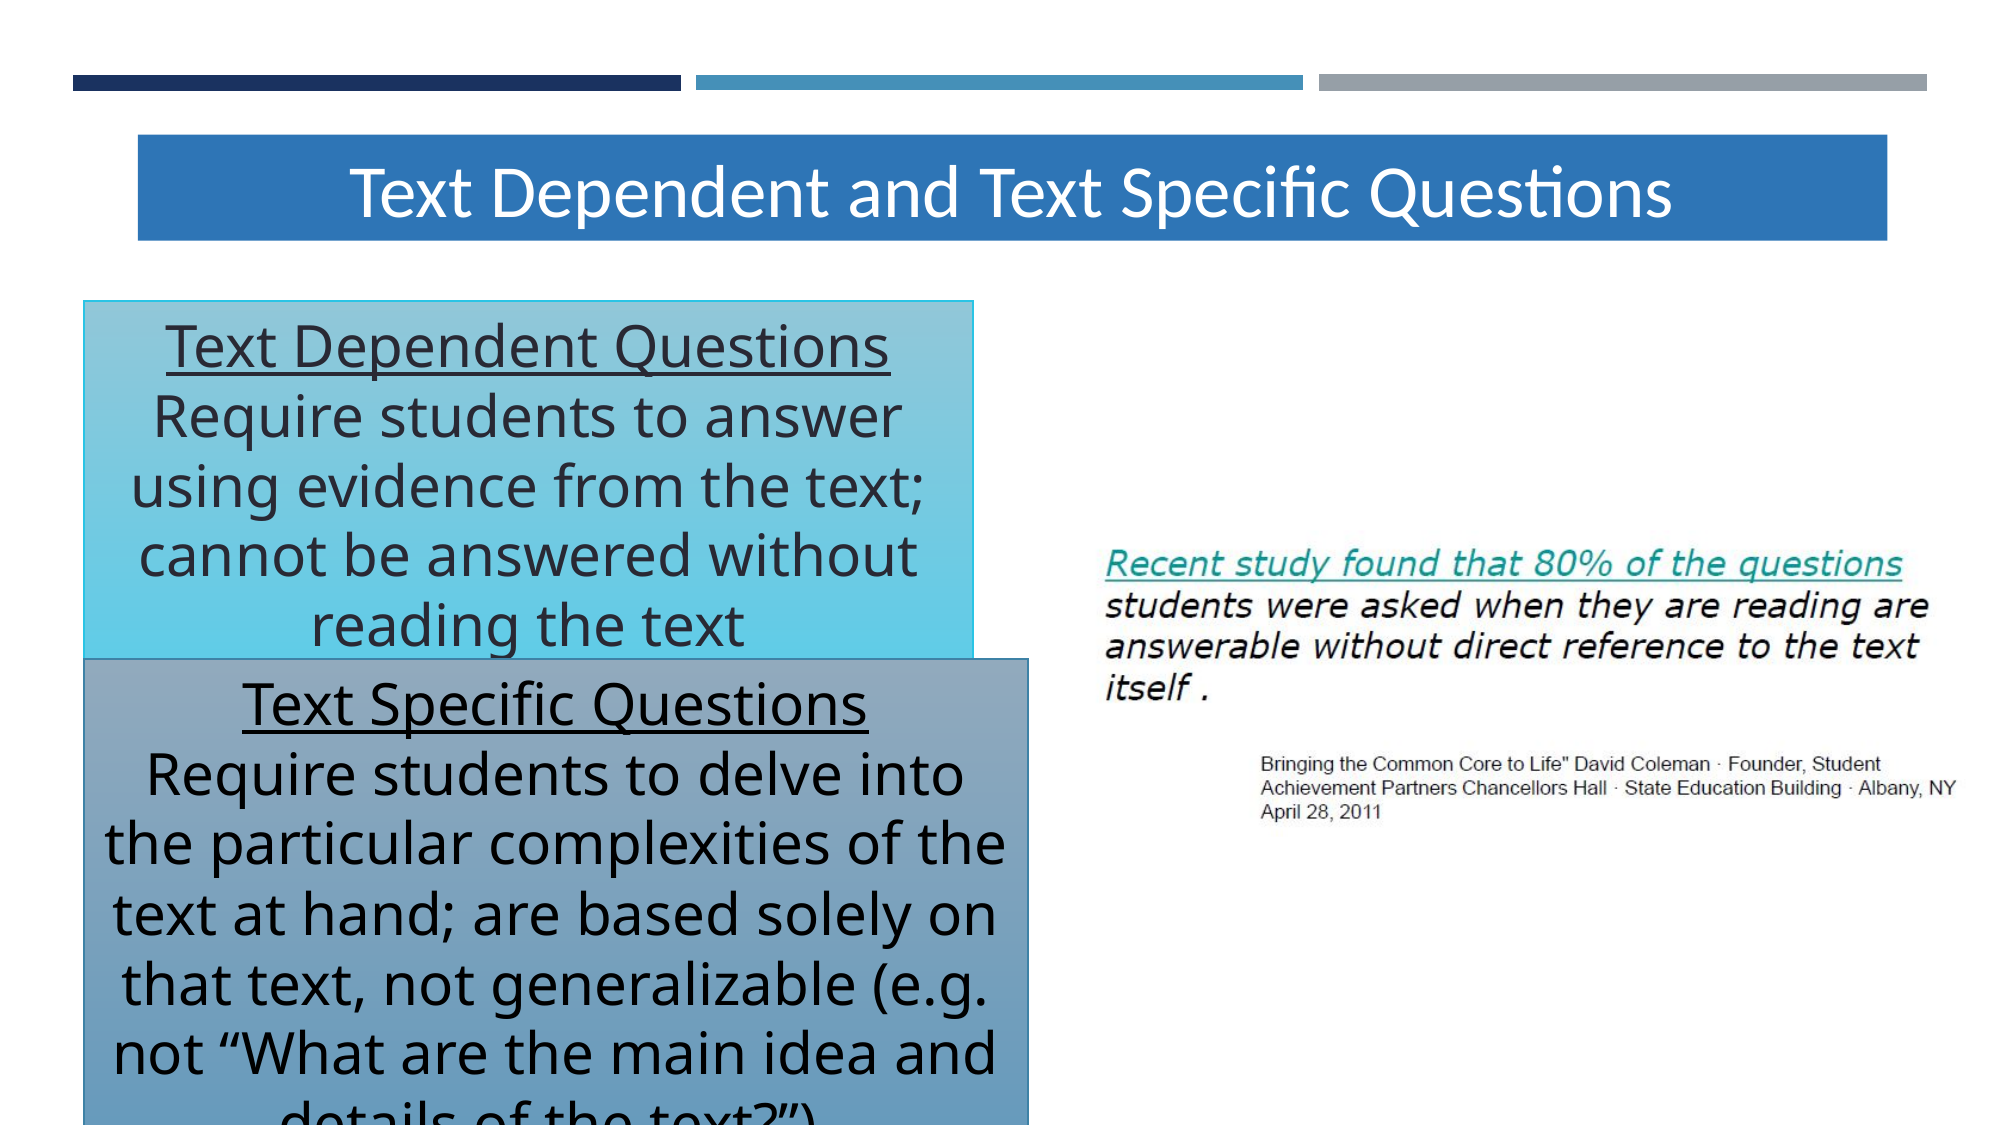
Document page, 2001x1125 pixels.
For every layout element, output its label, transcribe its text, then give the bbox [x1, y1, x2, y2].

picture [1085, 502, 1975, 888]
text_box Text Specific Questions Require students to delve into the particular complexities of the text at hand; are based solely on that text, not generalizable (e.g. not “What are the main idea and details of the text?”). [83, 659, 1028, 1099]
list Text Dependent Questions Require students to answer using evidence from the text; cannot be answered without reading the text [83, 334, 974, 633]
text_box Text Dependent and Text Specific Questions [137, 134, 1888, 241]
title Text Dependent & Specific Questionsex [95, 119, 1905, 282]
